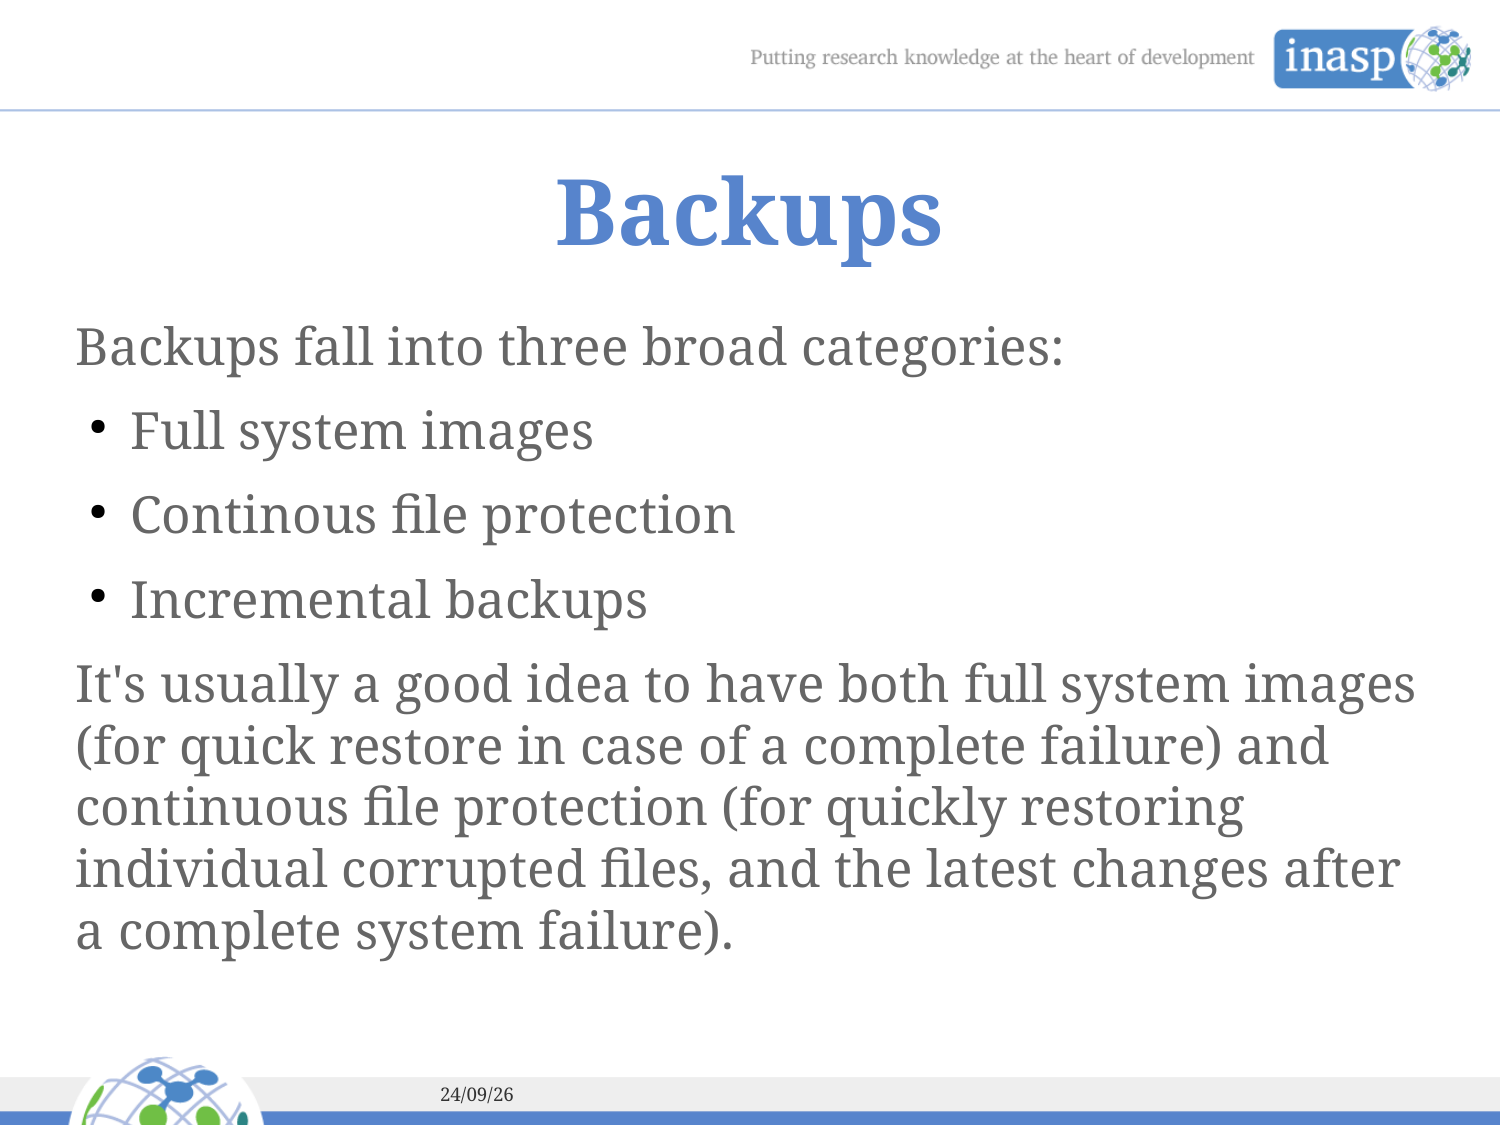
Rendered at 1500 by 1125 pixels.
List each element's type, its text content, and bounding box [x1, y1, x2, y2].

list Backups fall into three broad categories: Full system images High space requirements, easy to restore whole systems, difficult to restore individual files, may require downtime for complete consistency, slow to backup so usually run daily or weekly.High space requirements, easy to restore whole systems, difficult to restore individual files, may require downtime for complete consistency, slow to backup so usually run daily or weekly. Continous file protection Lower space requirements, not designed to restore whole systems, easy to restore individual files, not good for databases or email, usually not consistent, back up changed files almost immediately throughout the day and keep many versions.Lower space requirements, not designed to restore whole systems, easy to restore individual files, not good for databases or email, usually not consistent, back up changed files almost immediately throughout the day and keep many versions. Incremental backups Fall somewhere between these two extremes depending on the technology.Fall somewhere between these two extremes depending on the technology. It's usually a good idea to have both full system images (for quick restore in case of a complete failure) and continuous file protection (for quickly restoring individual corrupted files, and the latest changes after a complete system failure). [75, 313, 1426, 967]
picture [0, 0, 1500, 1125]
title Backups [75, 129, 1426, 313]
